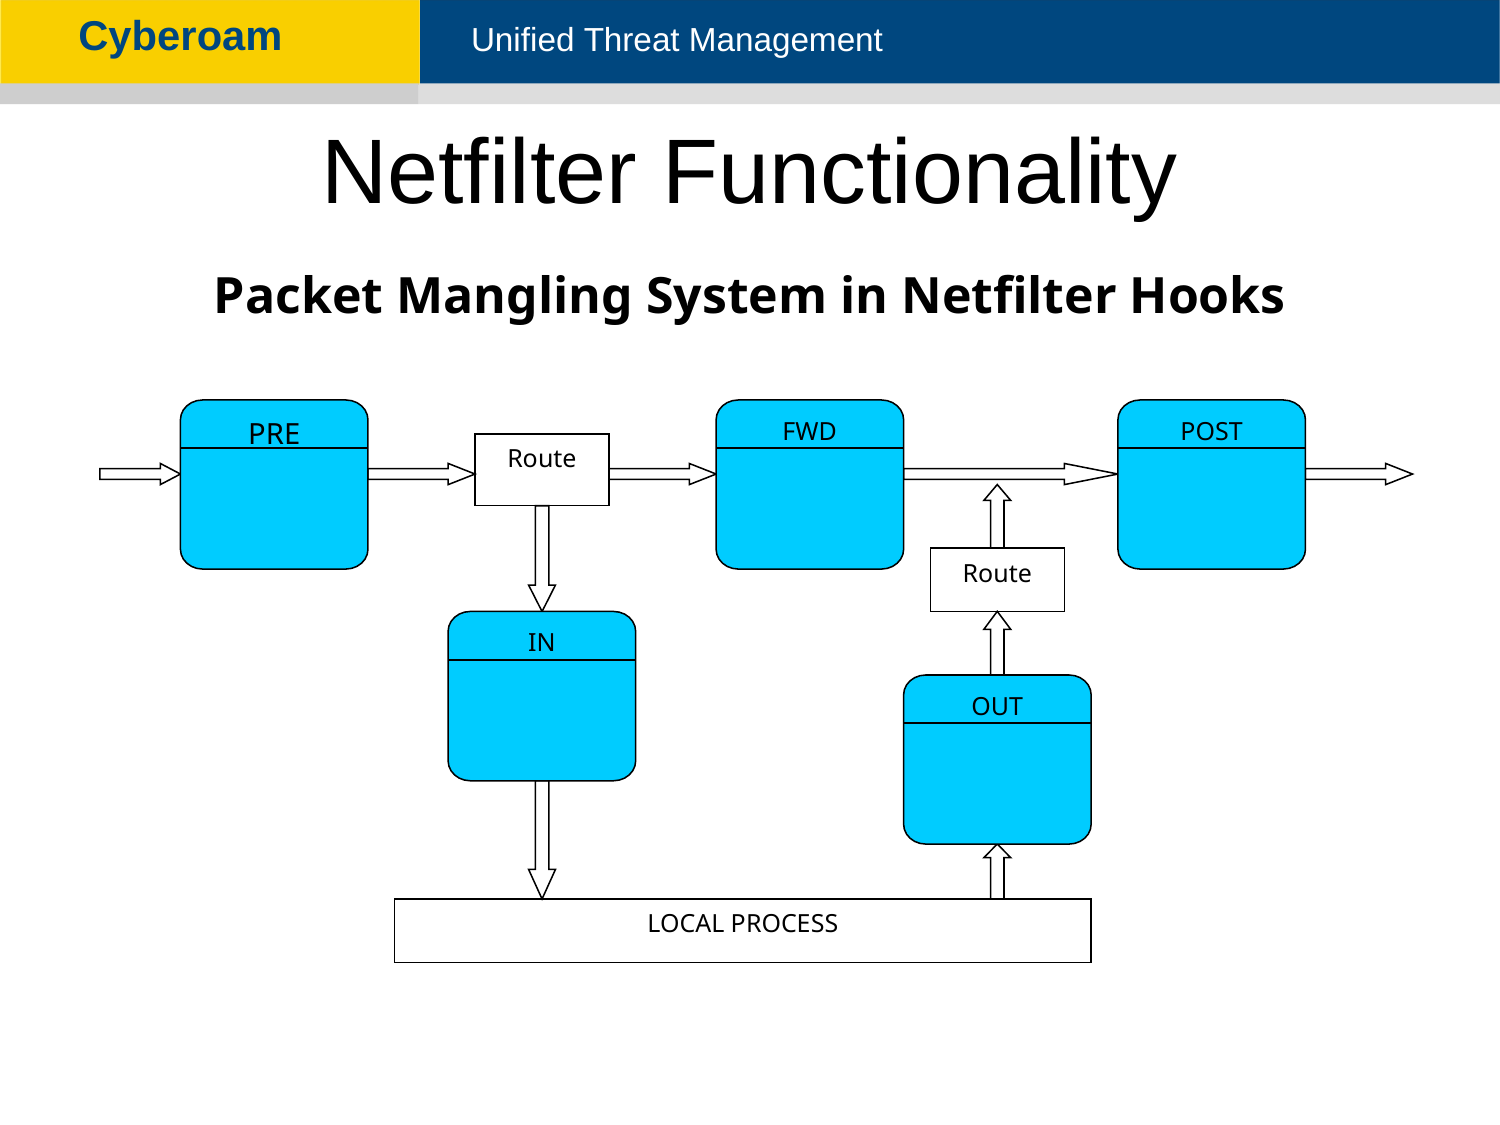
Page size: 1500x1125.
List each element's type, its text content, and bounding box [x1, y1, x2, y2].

text_box PRE [180, 399, 368, 447]
text_box FWD [716, 399, 904, 447]
text_box Route [930, 547, 1065, 612]
text_box IN [448, 661, 636, 781]
text_box IN [448, 611, 636, 659]
text_box Route [474, 433, 609, 506]
text_box PRE [180, 449, 368, 570]
text_box LOCAL PROCESS [394, 898, 1092, 963]
text_box OUT [903, 675, 1092, 845]
text_box FWD [716, 449, 904, 570]
list Packet Mangling System in Netfilter Hooks [75, 262, 1426, 1006]
picture [0, 0, 1500, 83]
title Netfilter Functionality [75, 112, 1426, 233]
text_box POST [1117, 399, 1306, 570]
